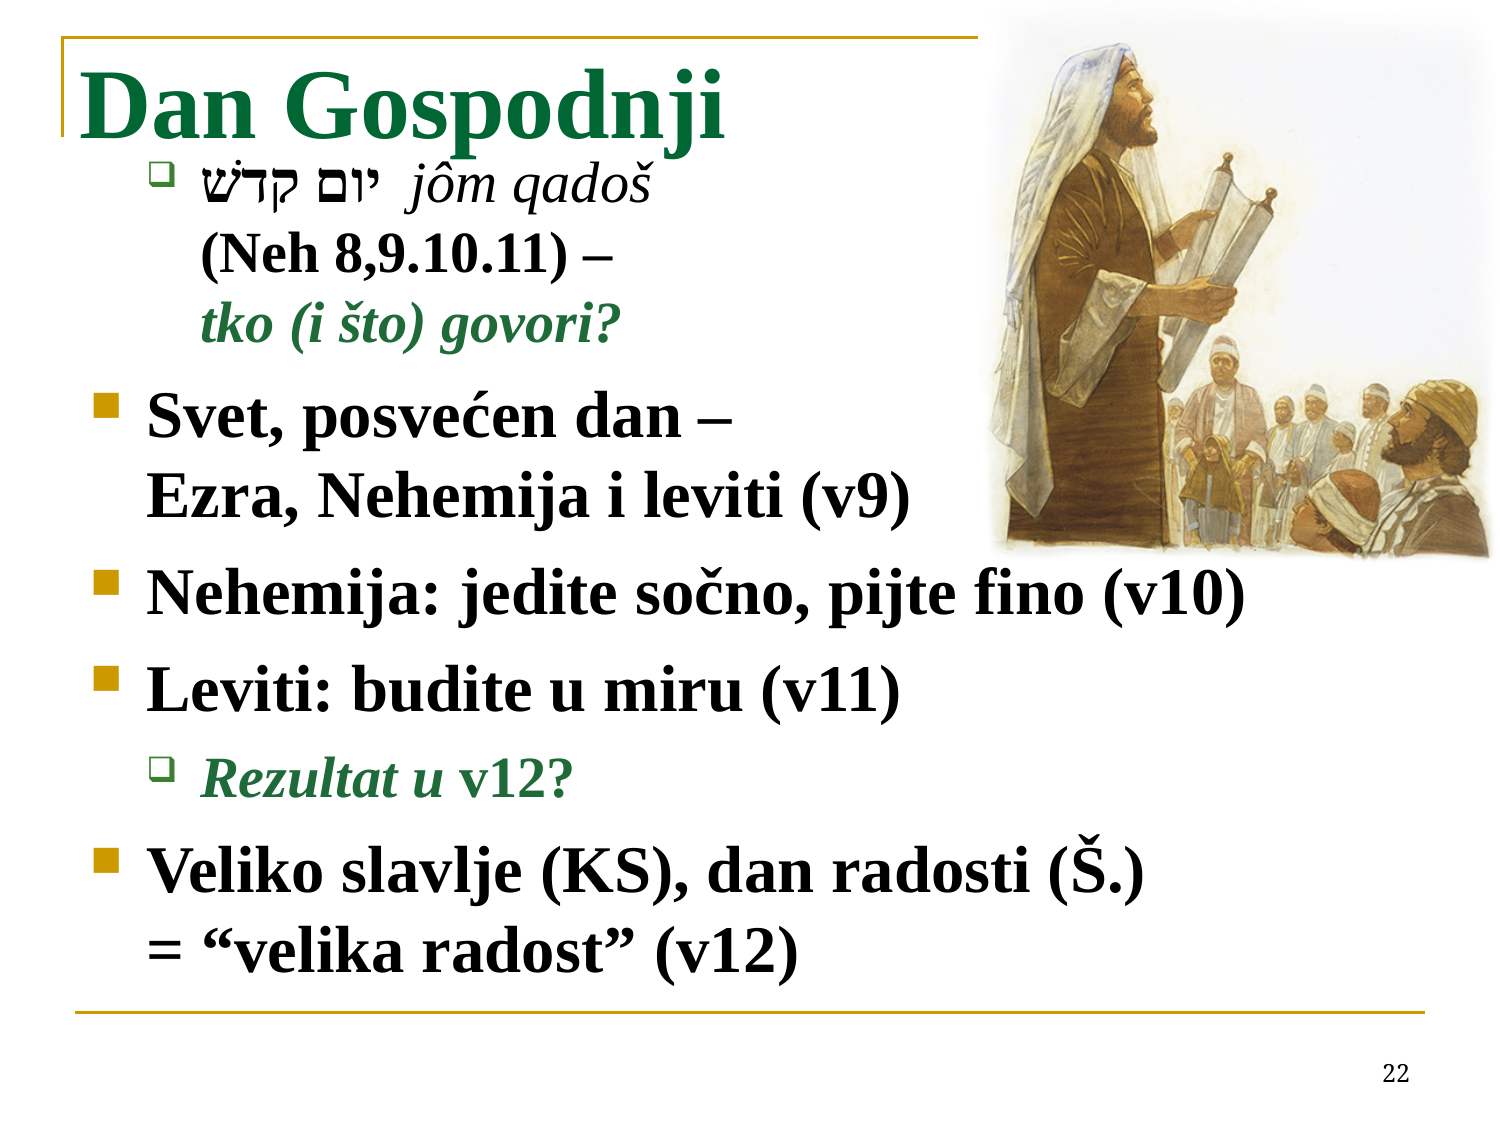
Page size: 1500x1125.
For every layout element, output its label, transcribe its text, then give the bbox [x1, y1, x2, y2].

text_box <number> [1074, 1024, 1426, 1100]
picture [978, 0, 1500, 563]
list יום קדשׁ jôm qadoš (Neh 8,9.10.11) – tko (i što) govori? Svet, posvećen dan – Ezra, Nehemija i leviti (v9) Nehemija: jedite sočno, pijte fino (v10) Leviti: budite u miru (v11) Rezultat u v12? Veliko slavlje (KS), dan radosti (Š.) = “velika radost” (v12) [75, 137, 1426, 1006]
title Dan Gospodnji [64, 31, 978, 218]
